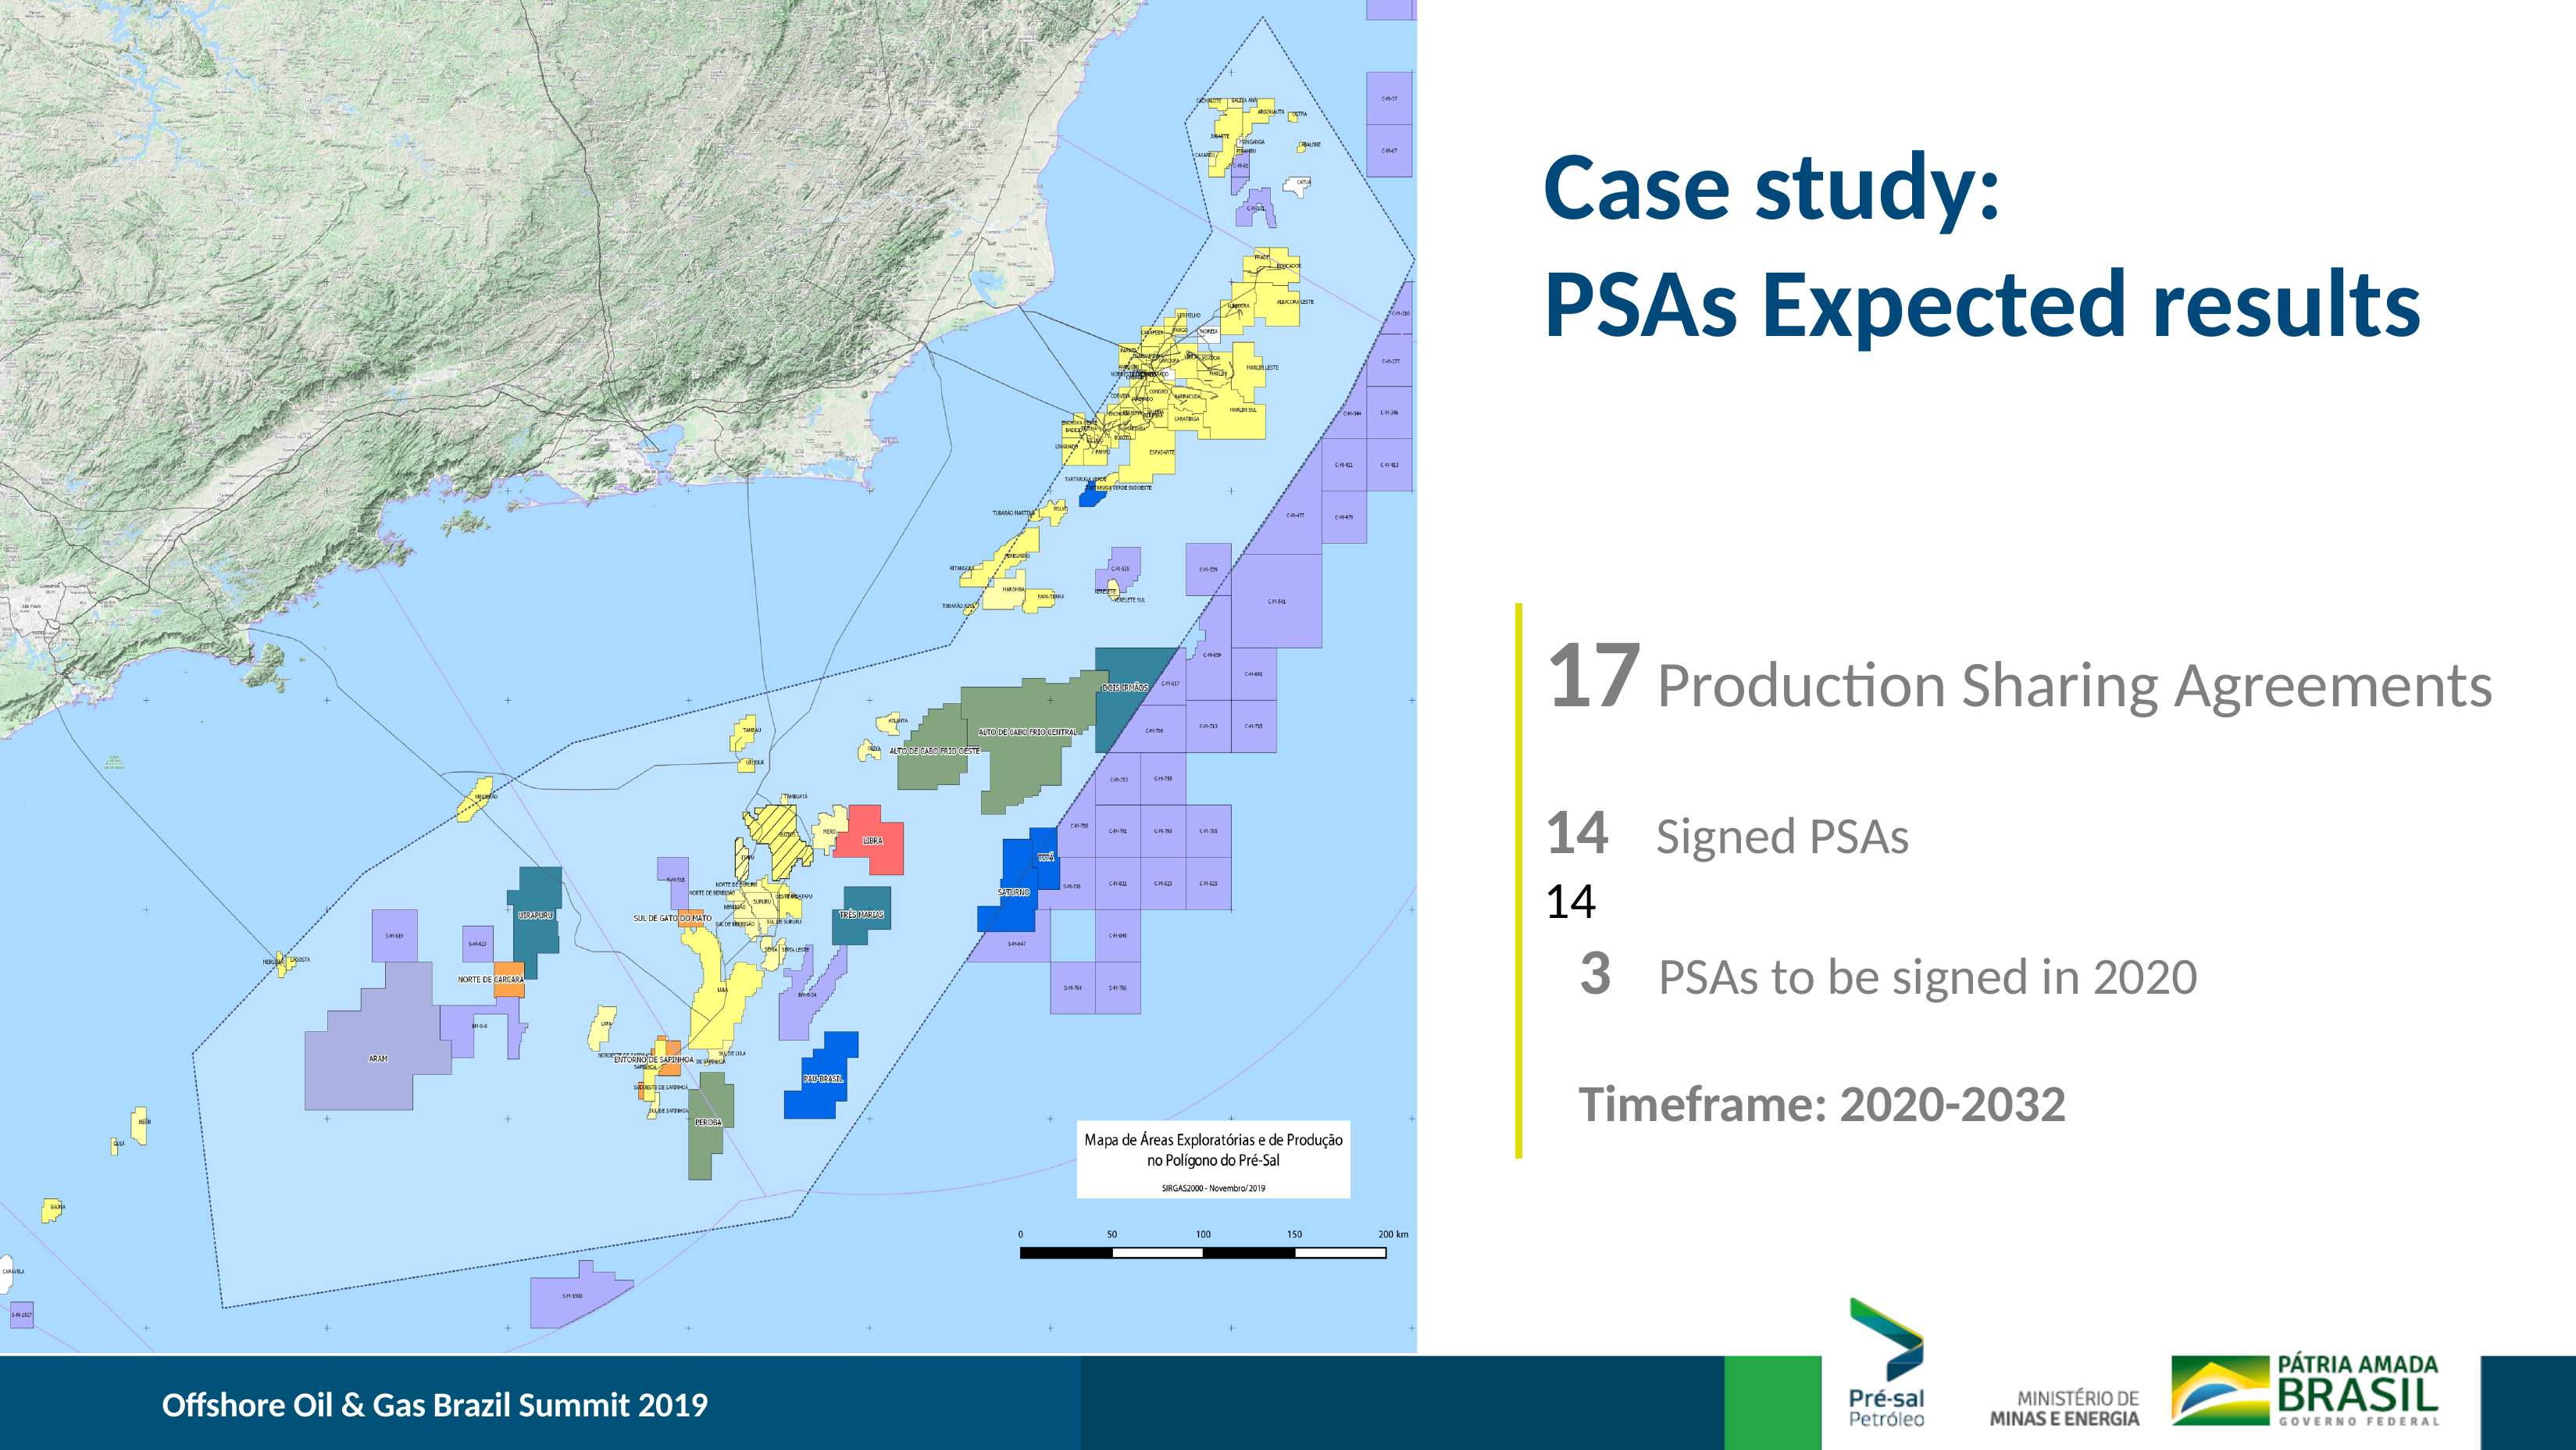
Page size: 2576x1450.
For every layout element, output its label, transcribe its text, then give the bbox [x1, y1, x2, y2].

text_box Case study: PSAs Expected results [1532, 115, 2576, 420]
text_box Offshore Oil & Gas Brazil Summit 2019 [160, 1388, 888, 1424]
text_box 17 Production Sharing Agreements 14 Signed PSAs 3 PSAs to be signed in 2020 Timeframe: 2020-2032 [1532, 602, 2517, 1144]
picture [0, 0, 1418, 1353]
